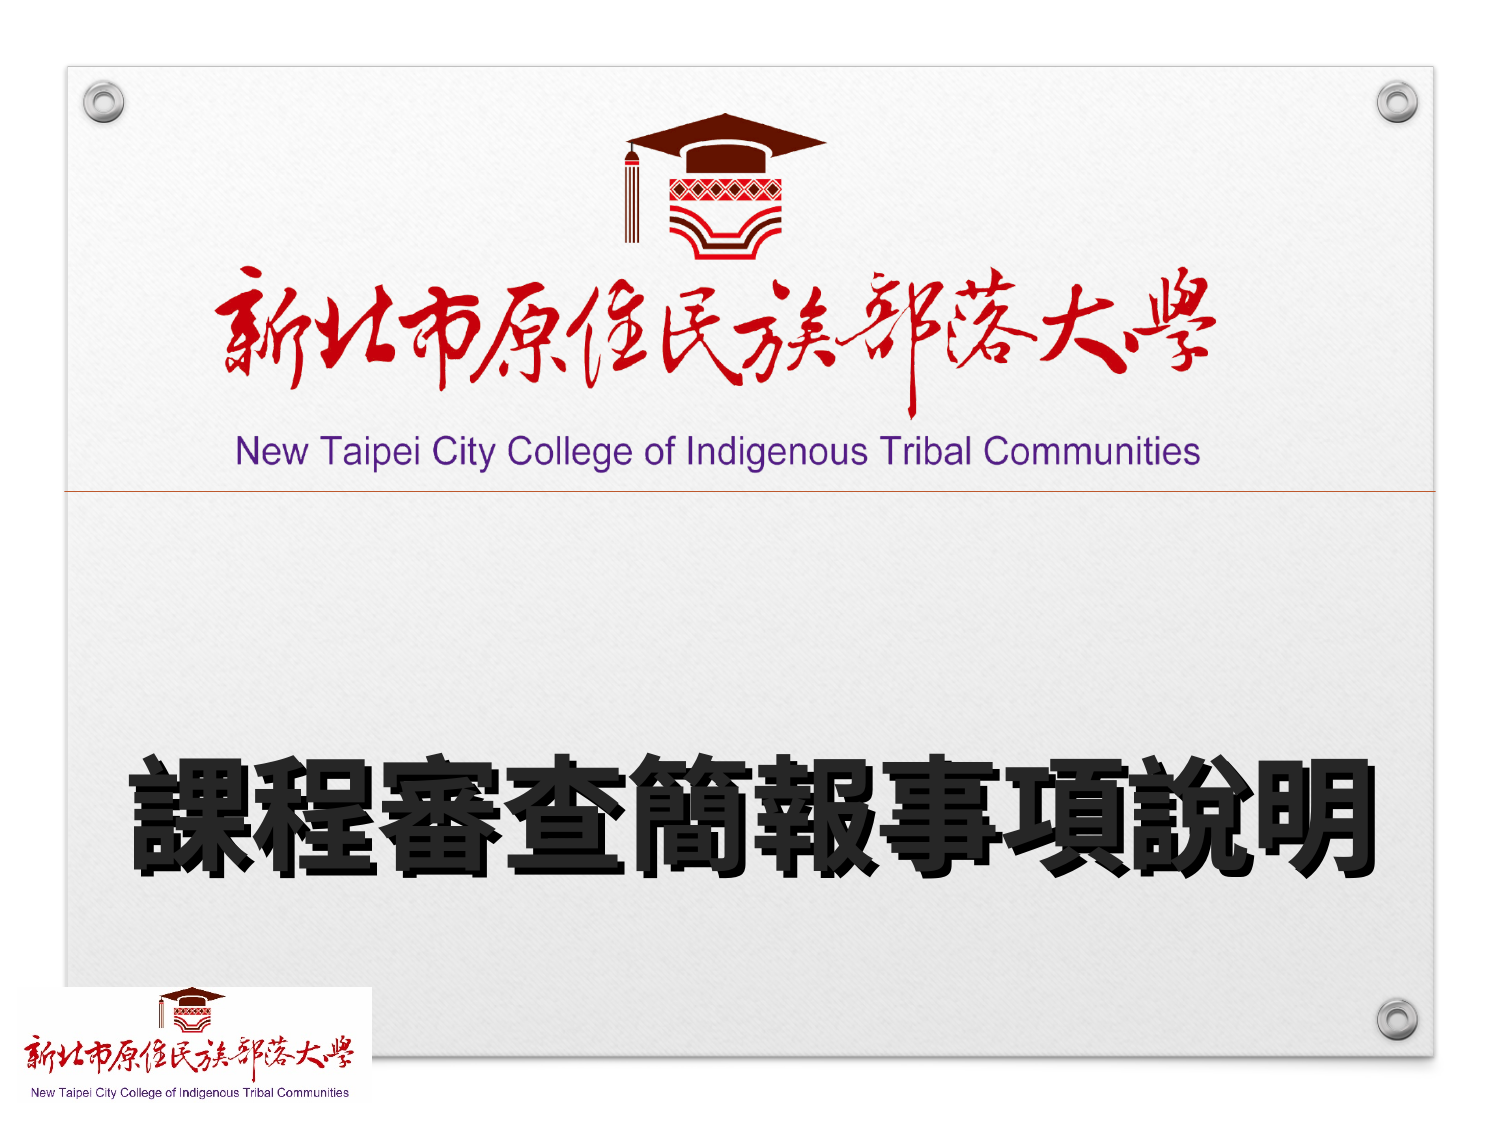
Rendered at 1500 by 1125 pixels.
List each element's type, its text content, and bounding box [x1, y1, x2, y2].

text_box 課程審查簡報事項說明 [15, 728, 1485, 940]
picture [194, 113, 1272, 485]
